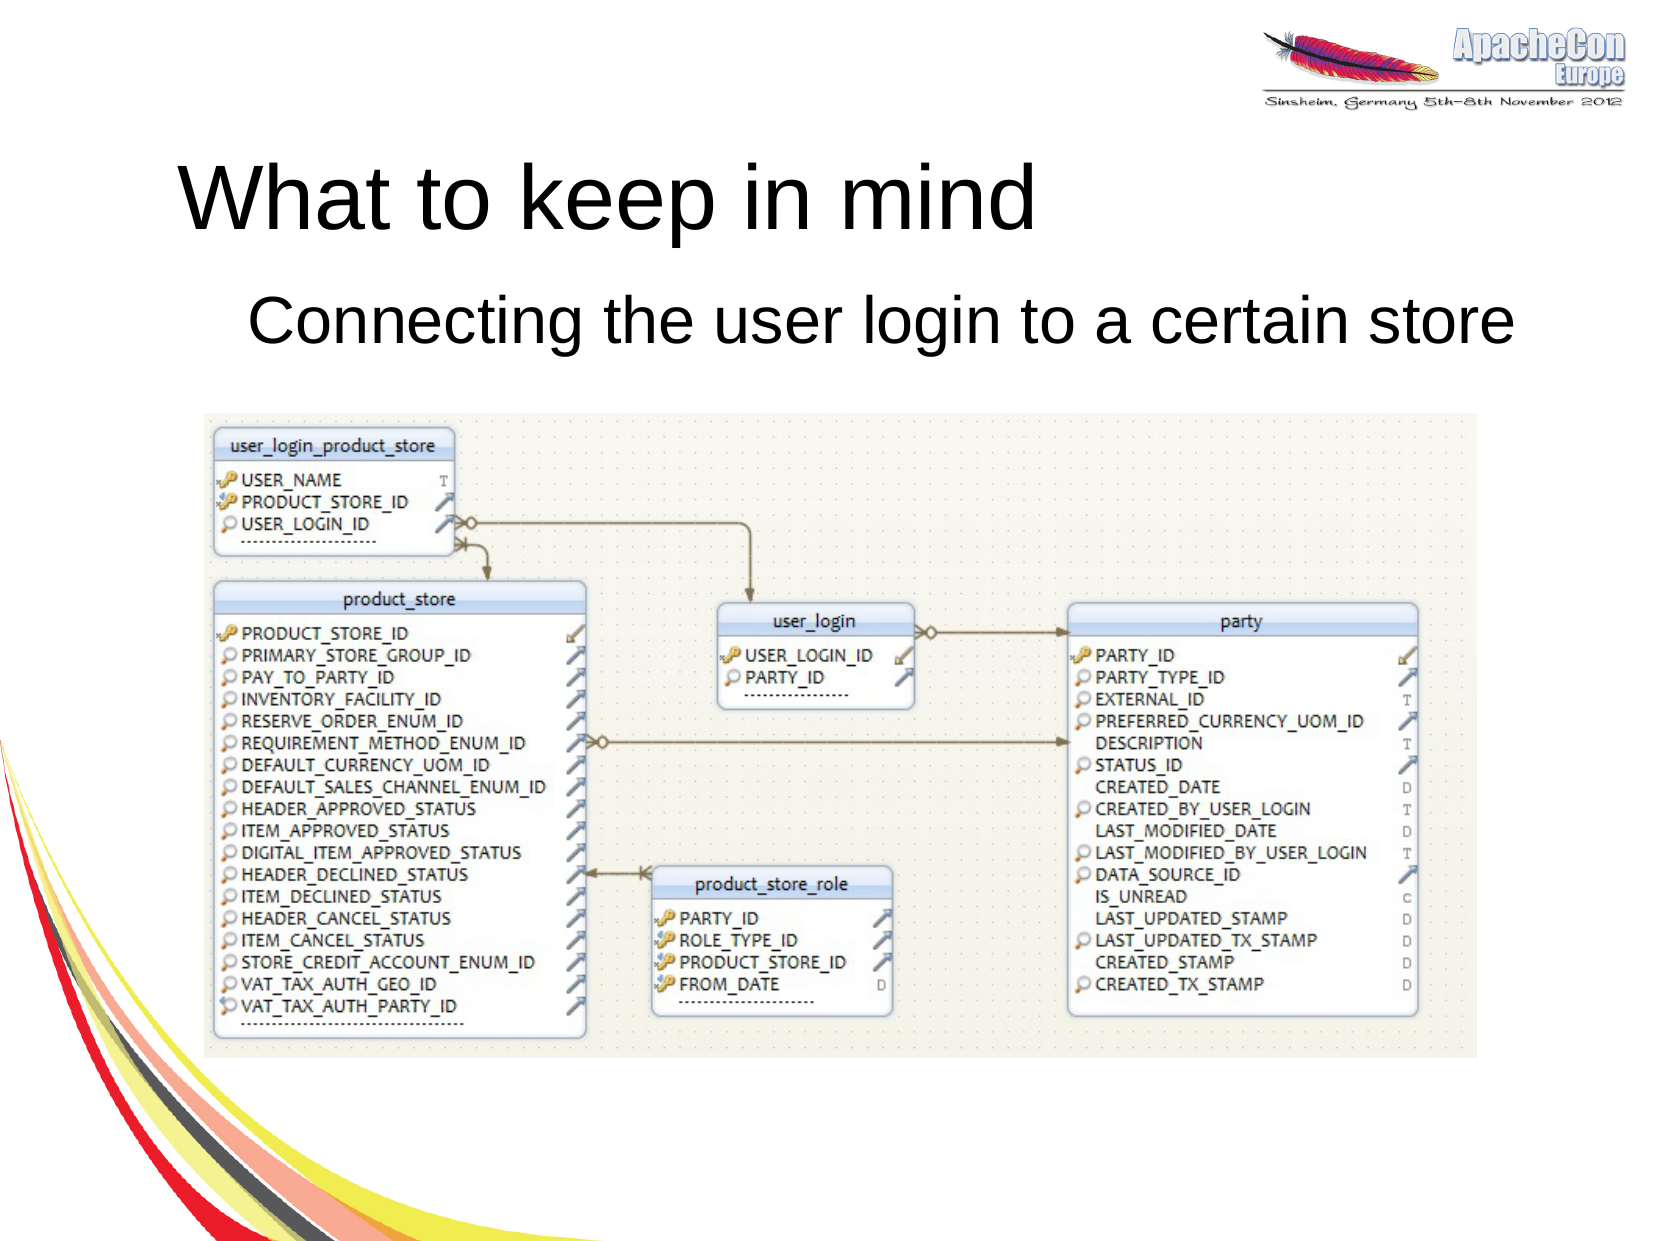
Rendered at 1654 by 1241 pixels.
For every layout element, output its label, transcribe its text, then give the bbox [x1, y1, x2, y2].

text_box Connecting the user login to a certain store [176, 283, 1548, 359]
title What to keep in mind [177, 141, 1536, 254]
picture [0, 0, 1654, 1241]
